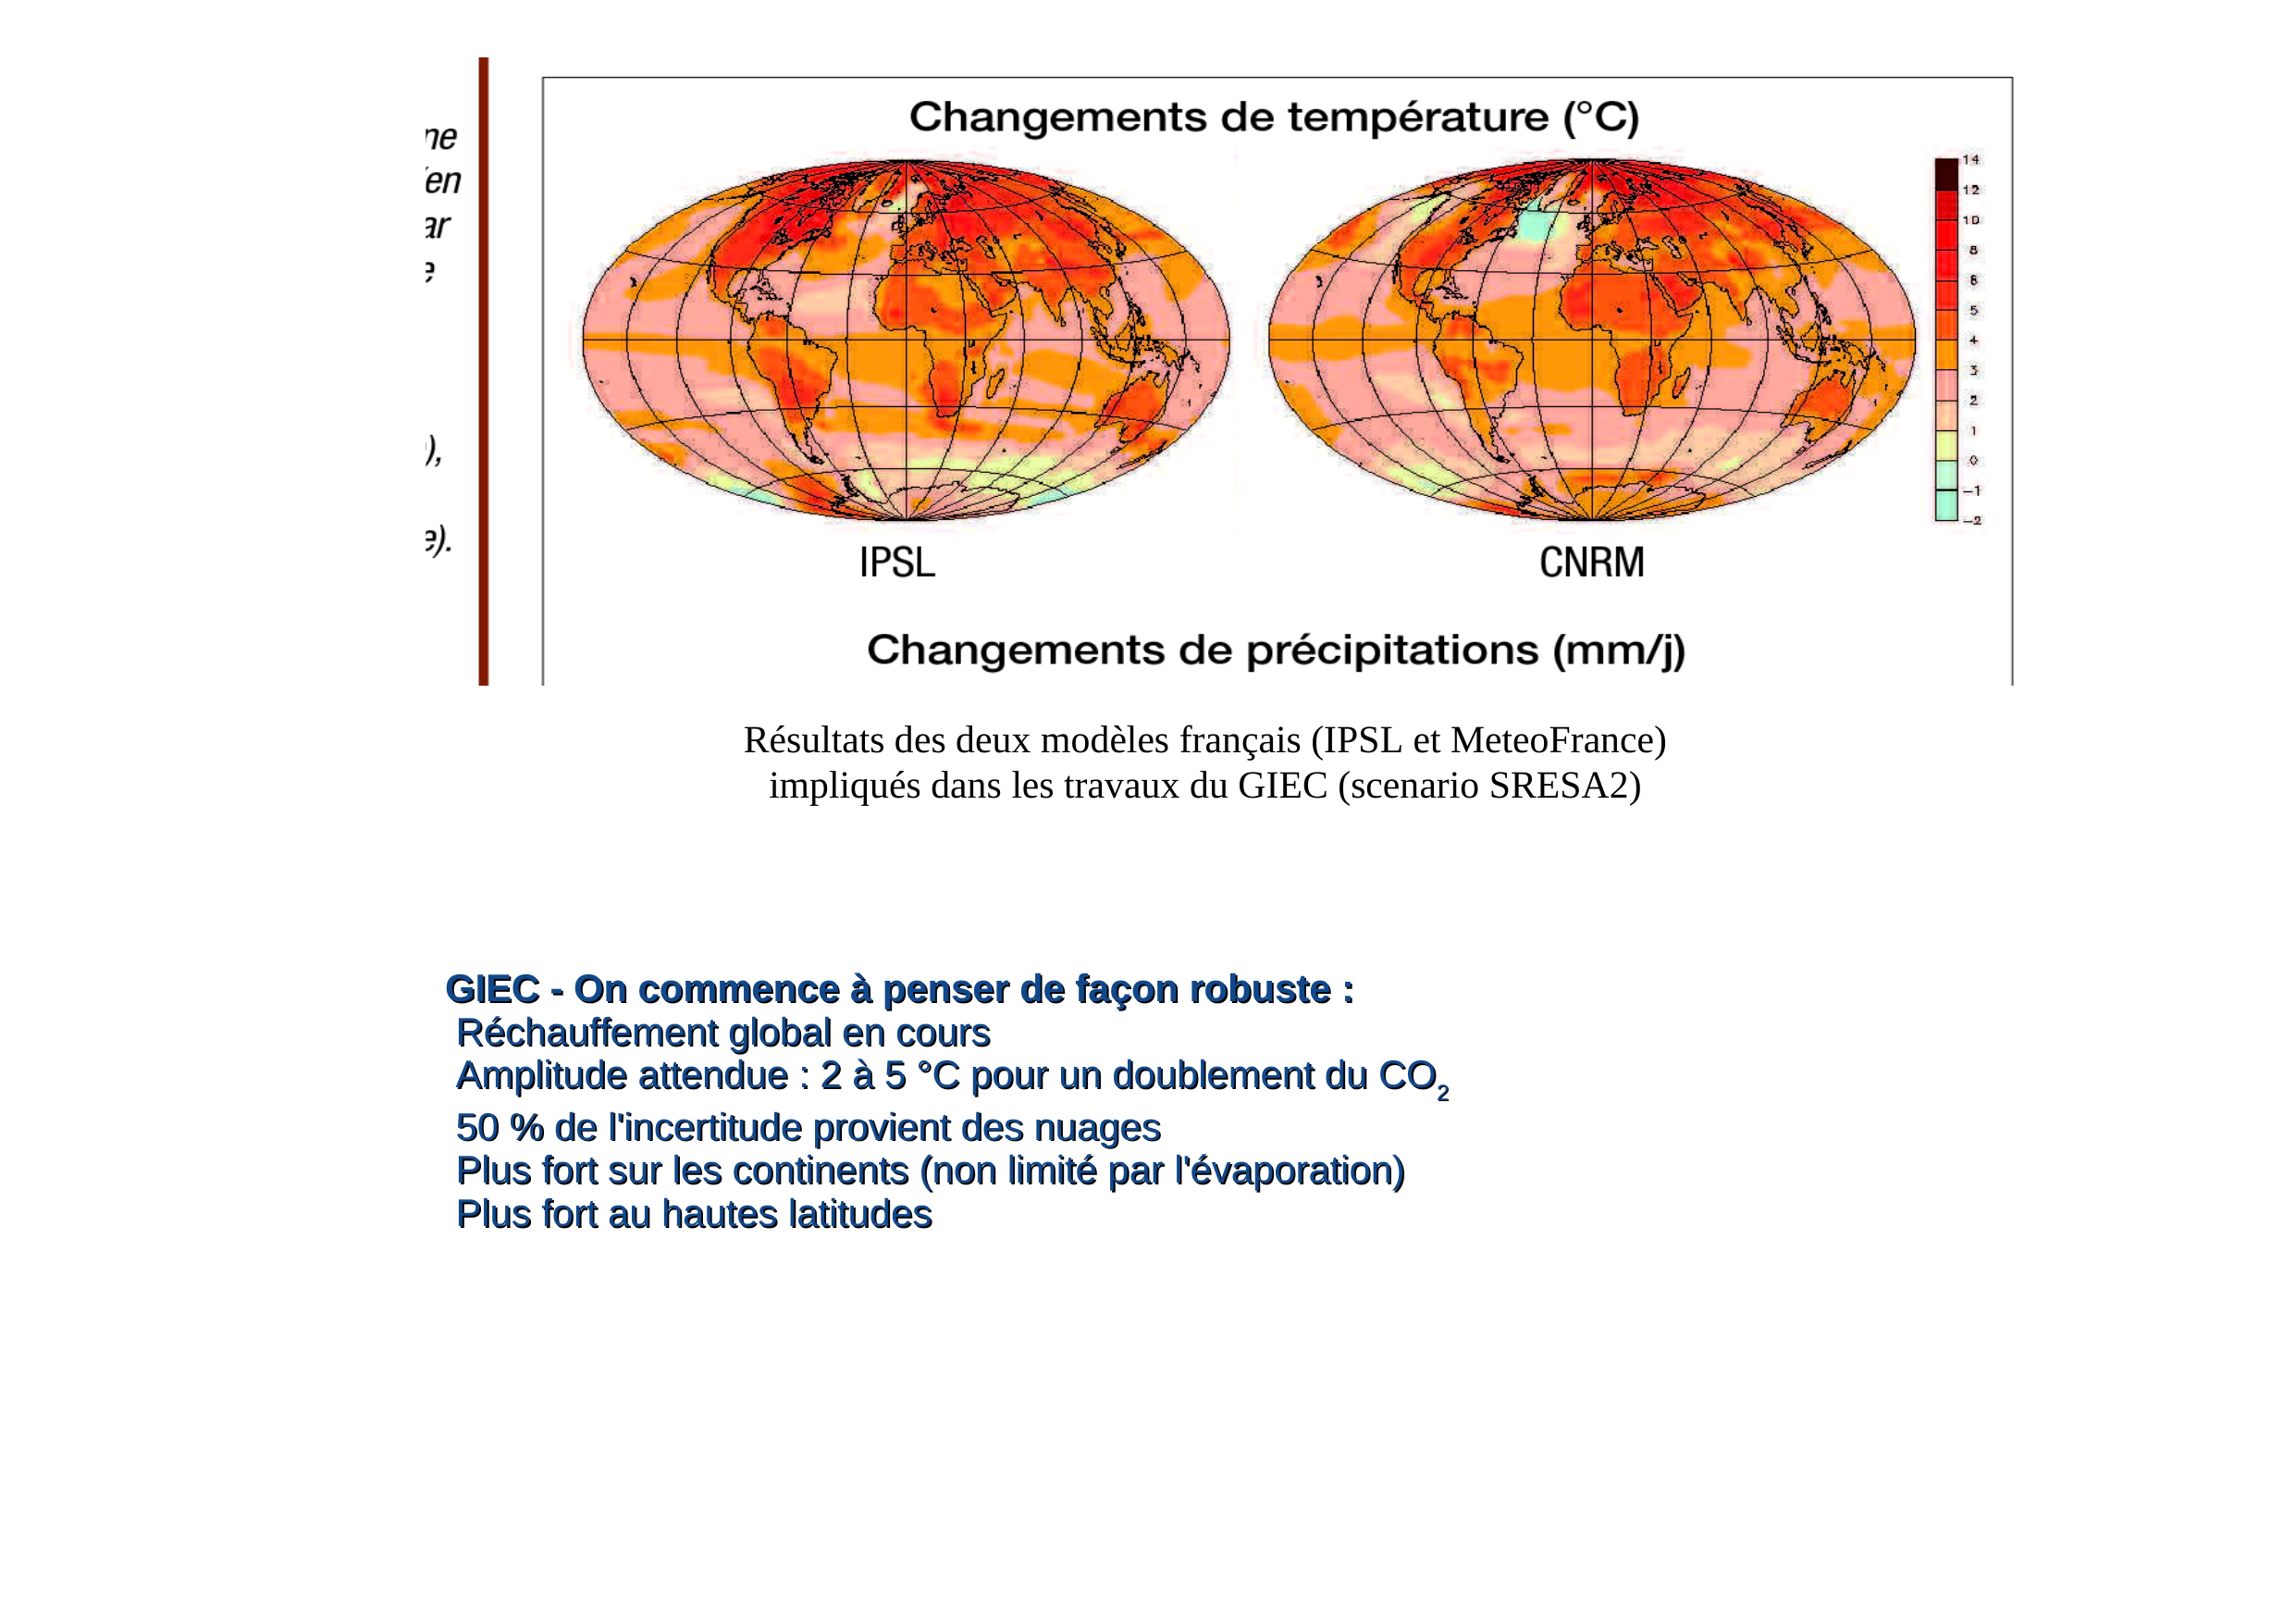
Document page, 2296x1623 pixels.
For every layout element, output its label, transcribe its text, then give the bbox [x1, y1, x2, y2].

text_box Résultats des deux modèles français (IPSL et MeteoFrance)‏ impliqués dans les travaux du GIEC (scenario SRESA2)‏ [456, 708, 1956, 857]
picture [426, 57, 2061, 686]
text_box GIEC - On commence à penser de façon robuste : Réchauffement global en cours Amplitude attendue : 2 à 5 °C pour un doublement du CO2 50 % de l'incertitude provient des nuages Plus fort sur les continents (non limité par l'évaporation)‏ Plus fort au hautes latitudes [431, 960, 2141, 1242]
